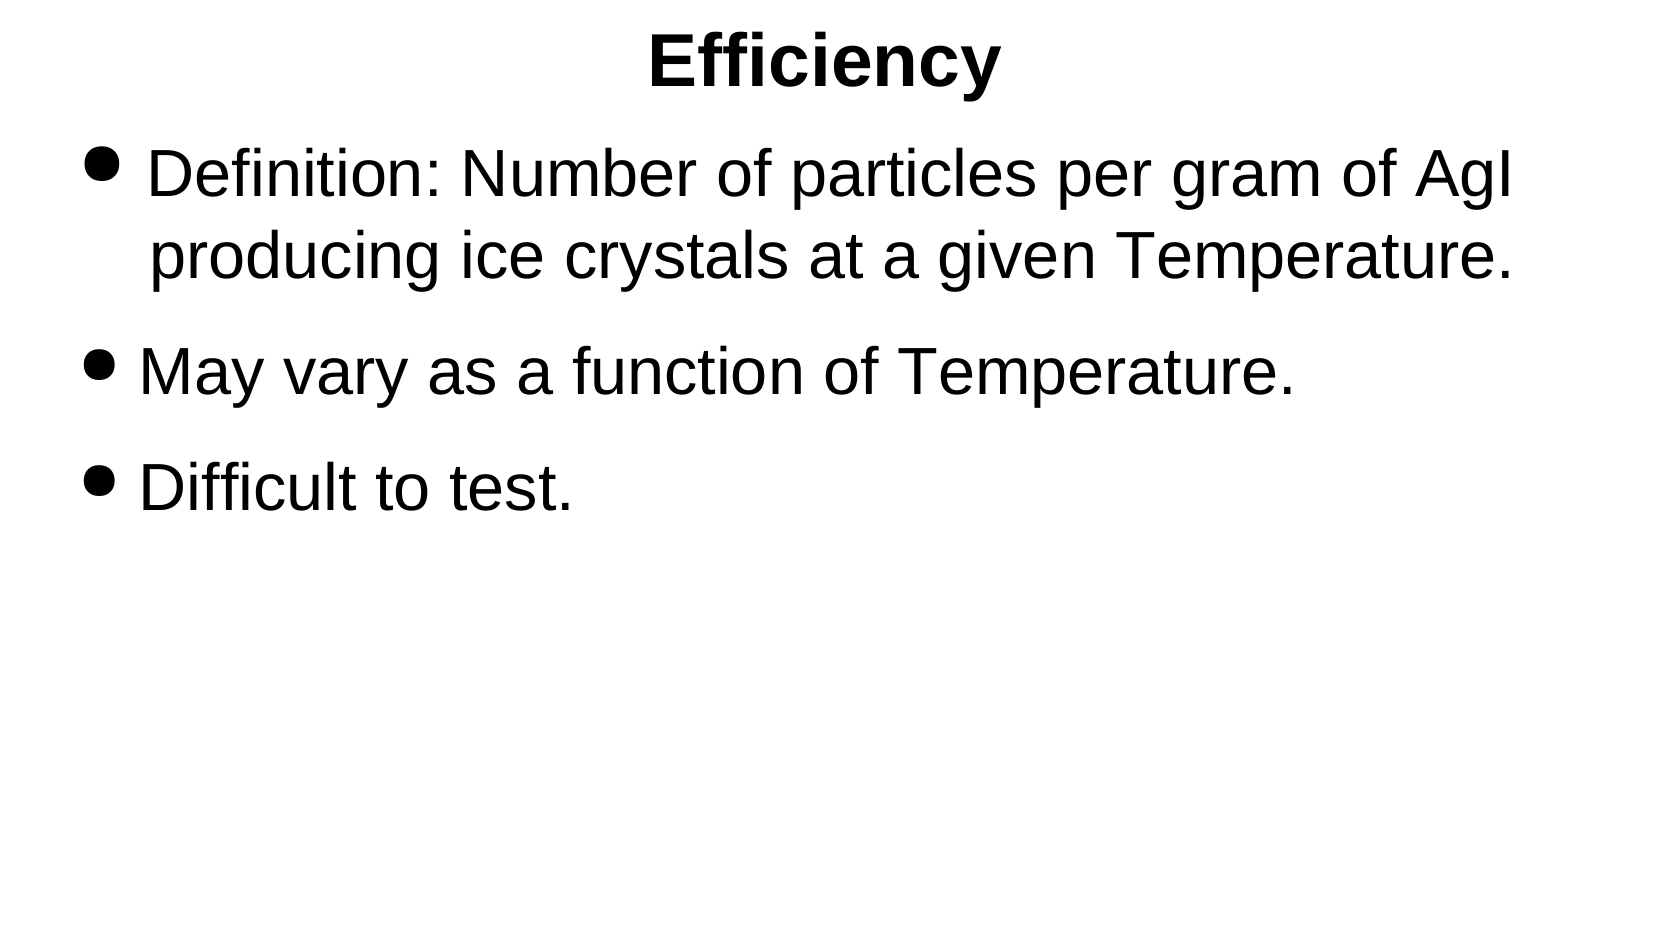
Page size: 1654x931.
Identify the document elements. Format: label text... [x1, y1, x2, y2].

title Efficiency [0, 5, 1654, 107]
text_box Definition: Number of particles per gram of AgI producing ice crystals at a given Temperature. May vary as a function of Temperature. Difficult to test. [10, 114, 1645, 532]
